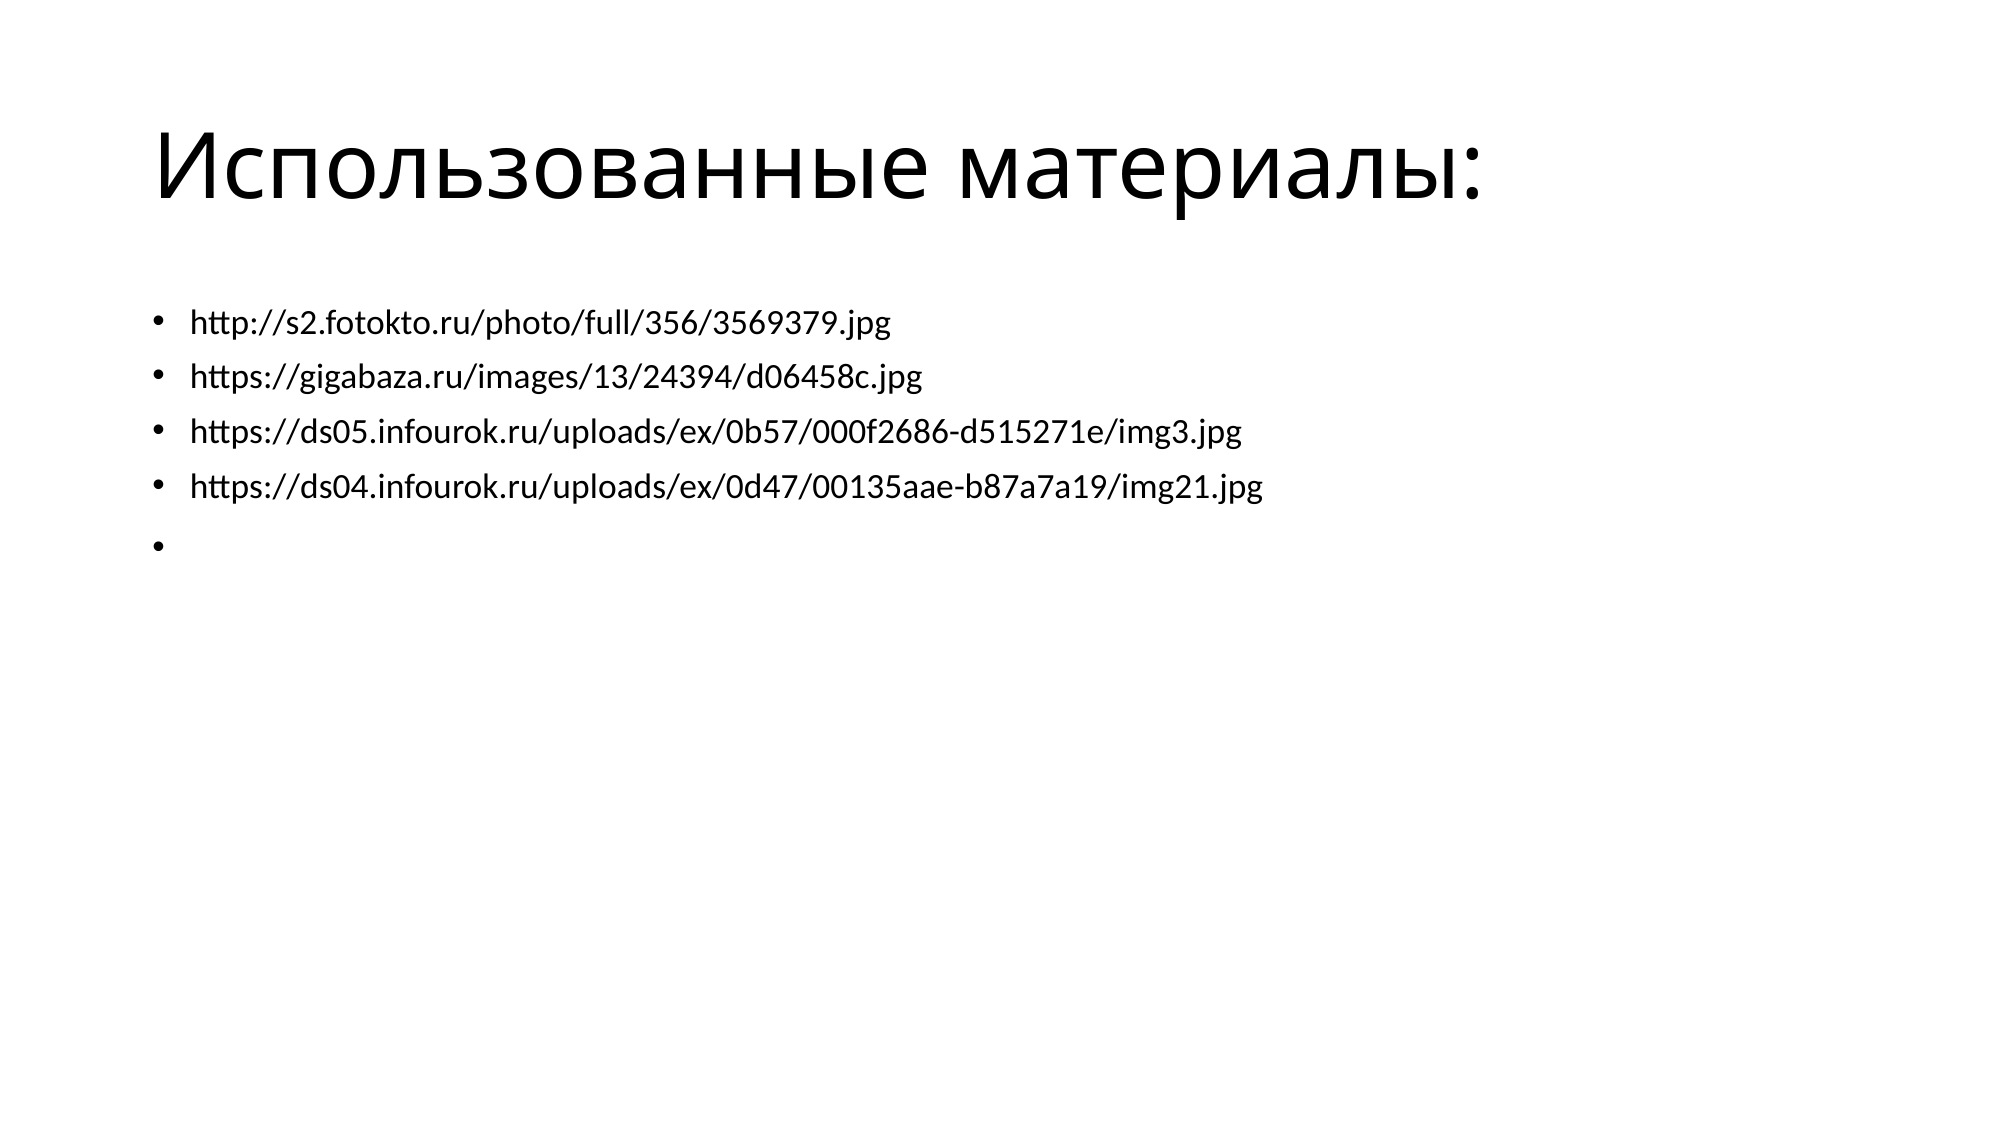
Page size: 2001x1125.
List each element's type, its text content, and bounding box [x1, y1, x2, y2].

title Использованные материалы: [137, 59, 1863, 278]
list http://s2.fotokto.ru/photo/full/356/3569379.jpg https://gigabaza.ru/images/13/24394/d06458c.jpg https://ds05.infourok.ru/uploads/ex/0b57/000f2686-d515271e/img3.jpg https://ds04.infourok.ru/uploads/ex/0d47/00135aae-b87a7a19/img21.jpg [137, 299, 1863, 517]
